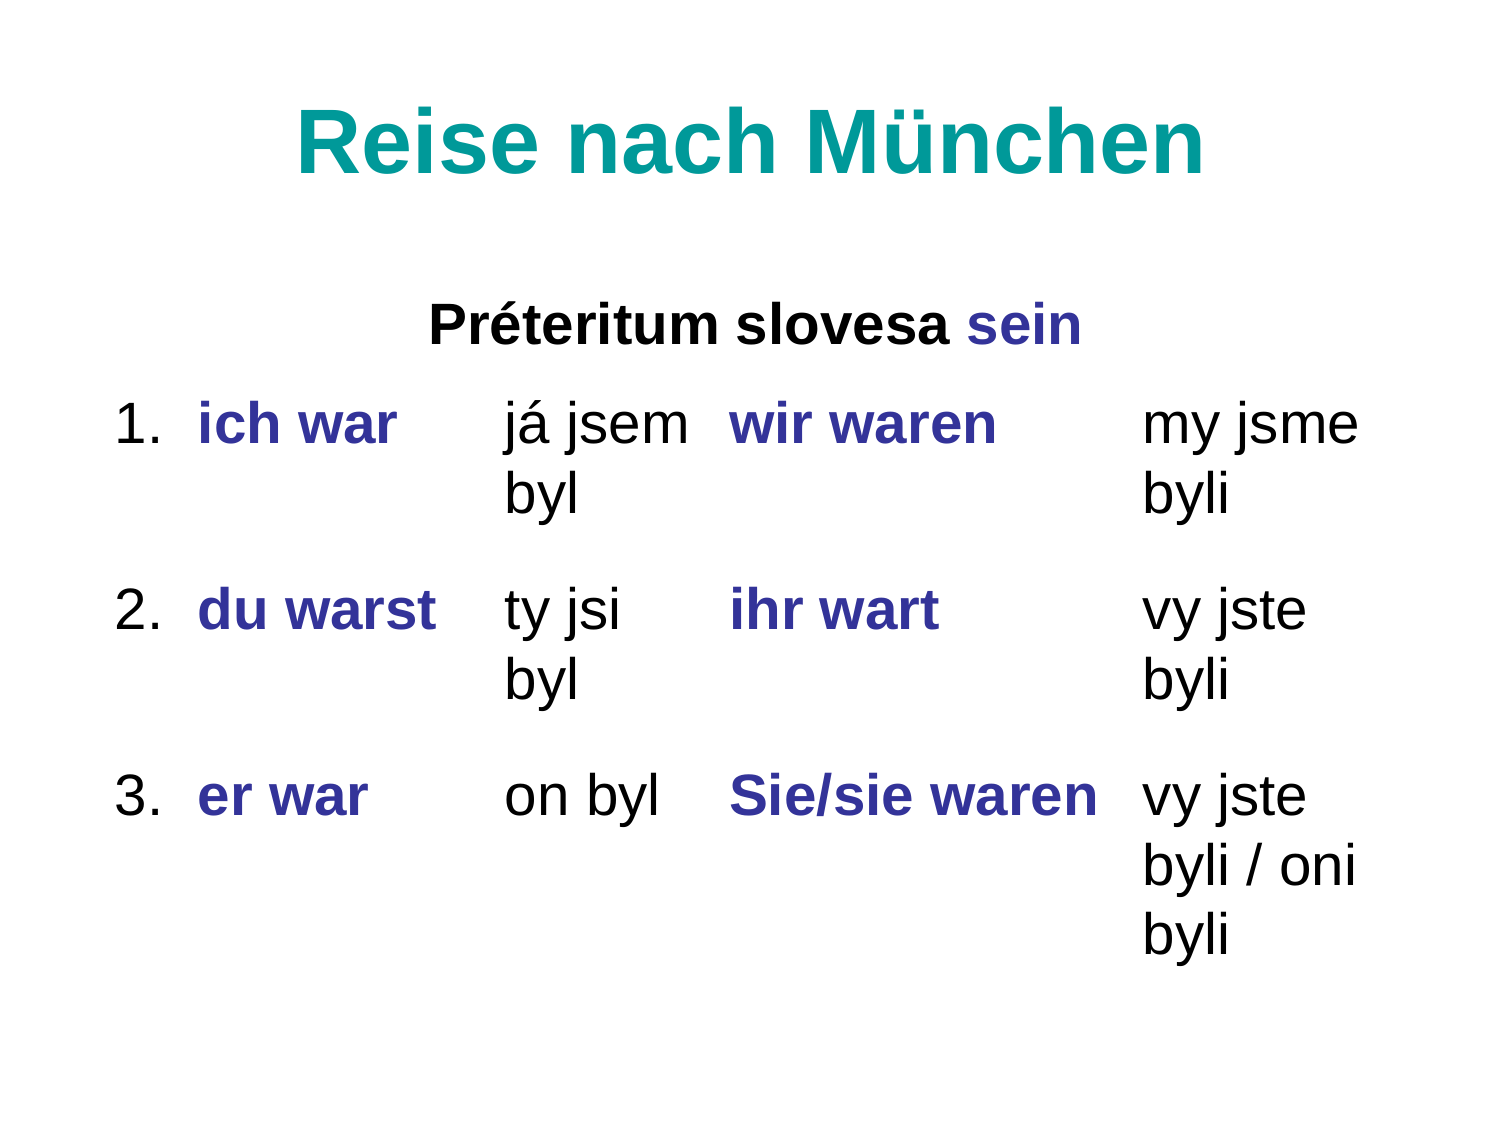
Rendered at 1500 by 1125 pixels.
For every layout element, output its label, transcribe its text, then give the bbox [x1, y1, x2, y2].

table_cell wir waren [715, 378, 1128, 564]
table_header Préteritum slovesa sein [100, 279, 1411, 378]
table_cell ty jsi byl [490, 564, 715, 749]
table_cell 1. [100, 378, 183, 564]
table_cell já jsem byl [490, 378, 715, 564]
table_cell on byl [490, 749, 715, 974]
title Reise nach München [76, 42, 1427, 231]
table_cell 2. [100, 564, 183, 749]
table_cell vy jste byli [1128, 564, 1411, 749]
table_cell Sie/sie waren [715, 749, 1128, 974]
table_cell ihr wart [715, 564, 1128, 749]
table_cell my jsme byli [1128, 378, 1411, 564]
table_cell 3. [100, 749, 183, 974]
table_cell ich war [183, 378, 490, 564]
table_cell vy jste byli / oni byli [1128, 749, 1411, 974]
table_cell er war [183, 749, 490, 974]
table_cell du warst [183, 564, 490, 749]
